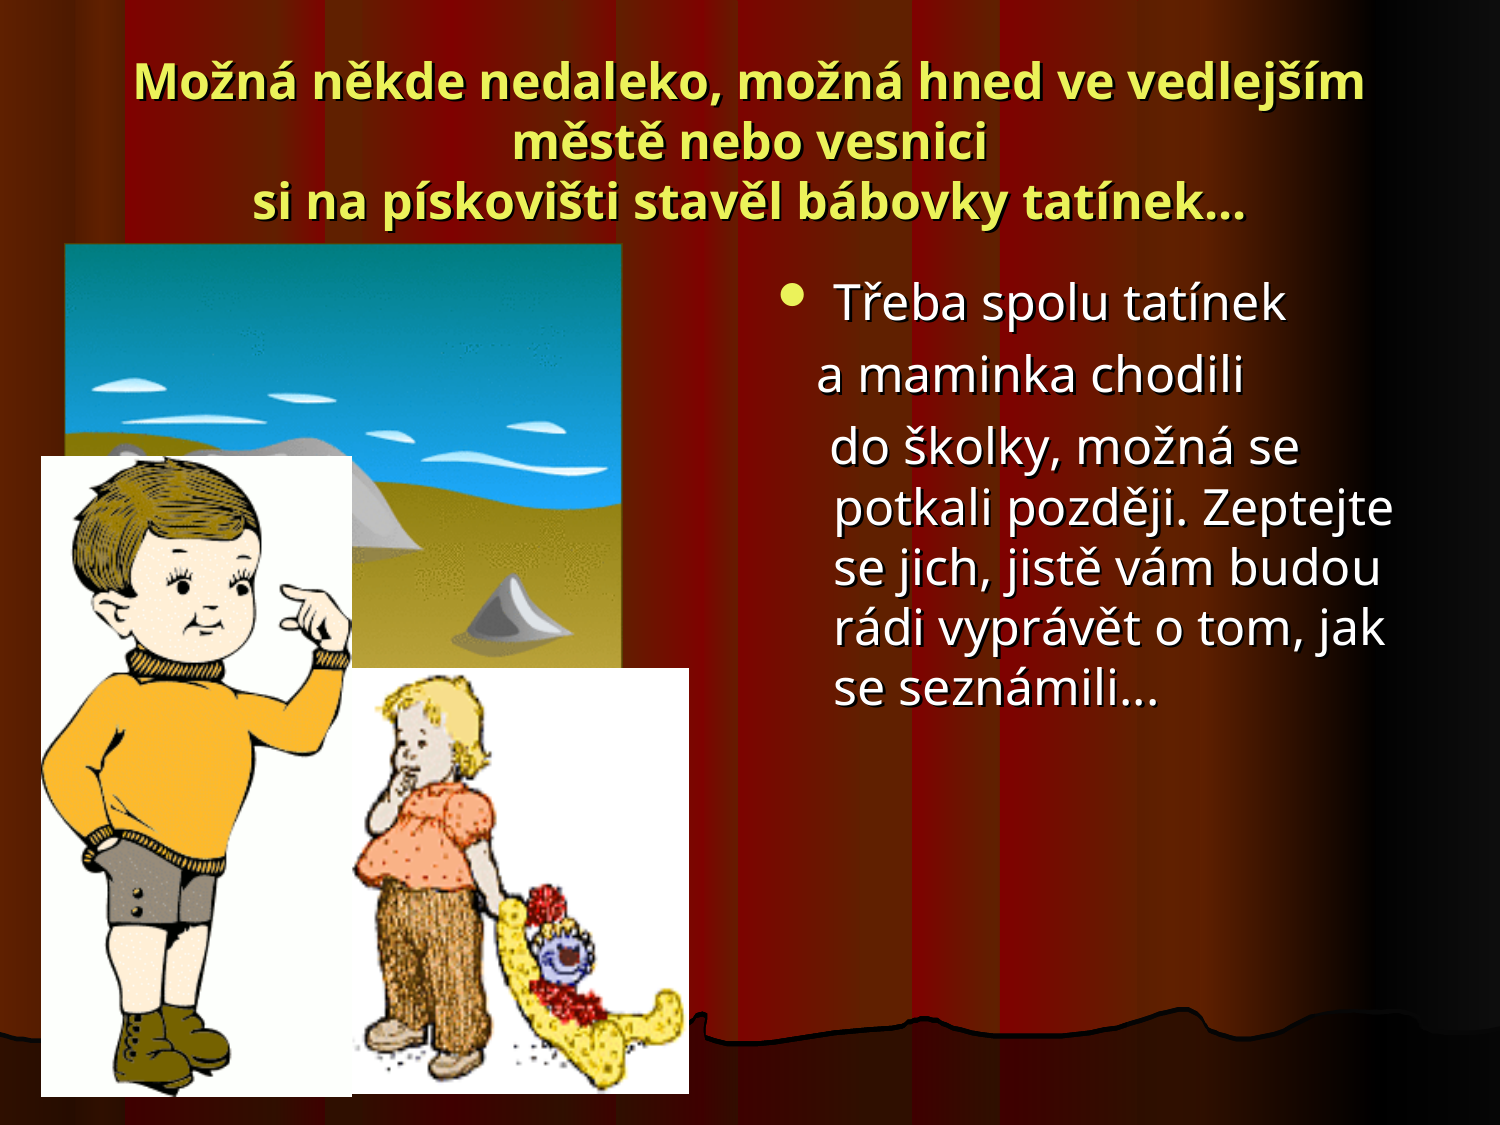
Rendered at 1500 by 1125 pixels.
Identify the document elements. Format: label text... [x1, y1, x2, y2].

title Možná někde nedaleko, možná hned ve vedlejším městě nebo vesnici si na pískovišti stavěl bábovky tatínek... [75, 41, 1426, 237]
picture [41, 243, 689, 1097]
list Třeba spolu tatínek a maminka chodili do školky, možná se potkali později. Zeptejte se jich, jistě vám budou rádi vyprávět o tom, jak se seznámili... [762, 262, 1426, 723]
